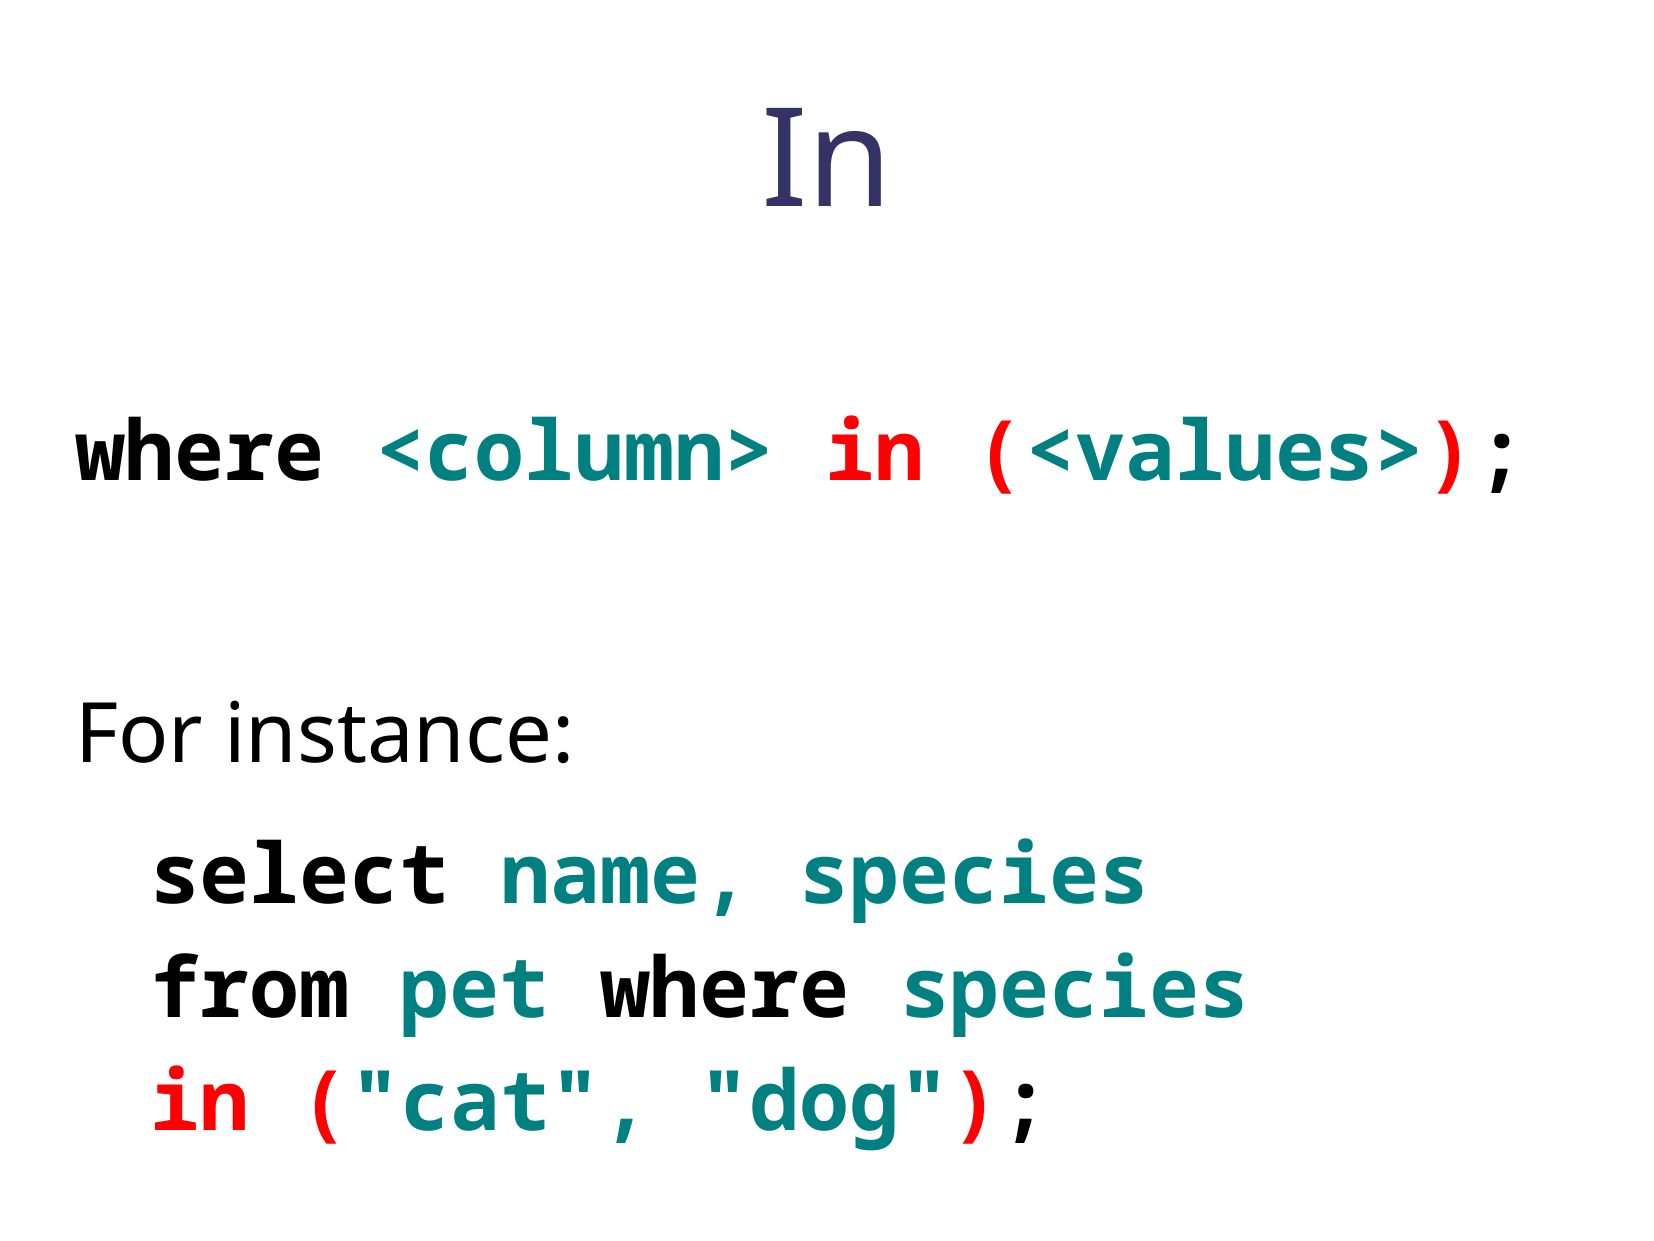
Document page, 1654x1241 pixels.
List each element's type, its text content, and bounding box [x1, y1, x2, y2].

text_box For instance: [75, 673, 1654, 863]
title In [82, 56, 1571, 250]
text_box select name, species from pet where species in ("cat", "dog"); [150, 863, 1654, 1103]
subtitle where <column> in (<values>); [75, 391, 1613, 551]
